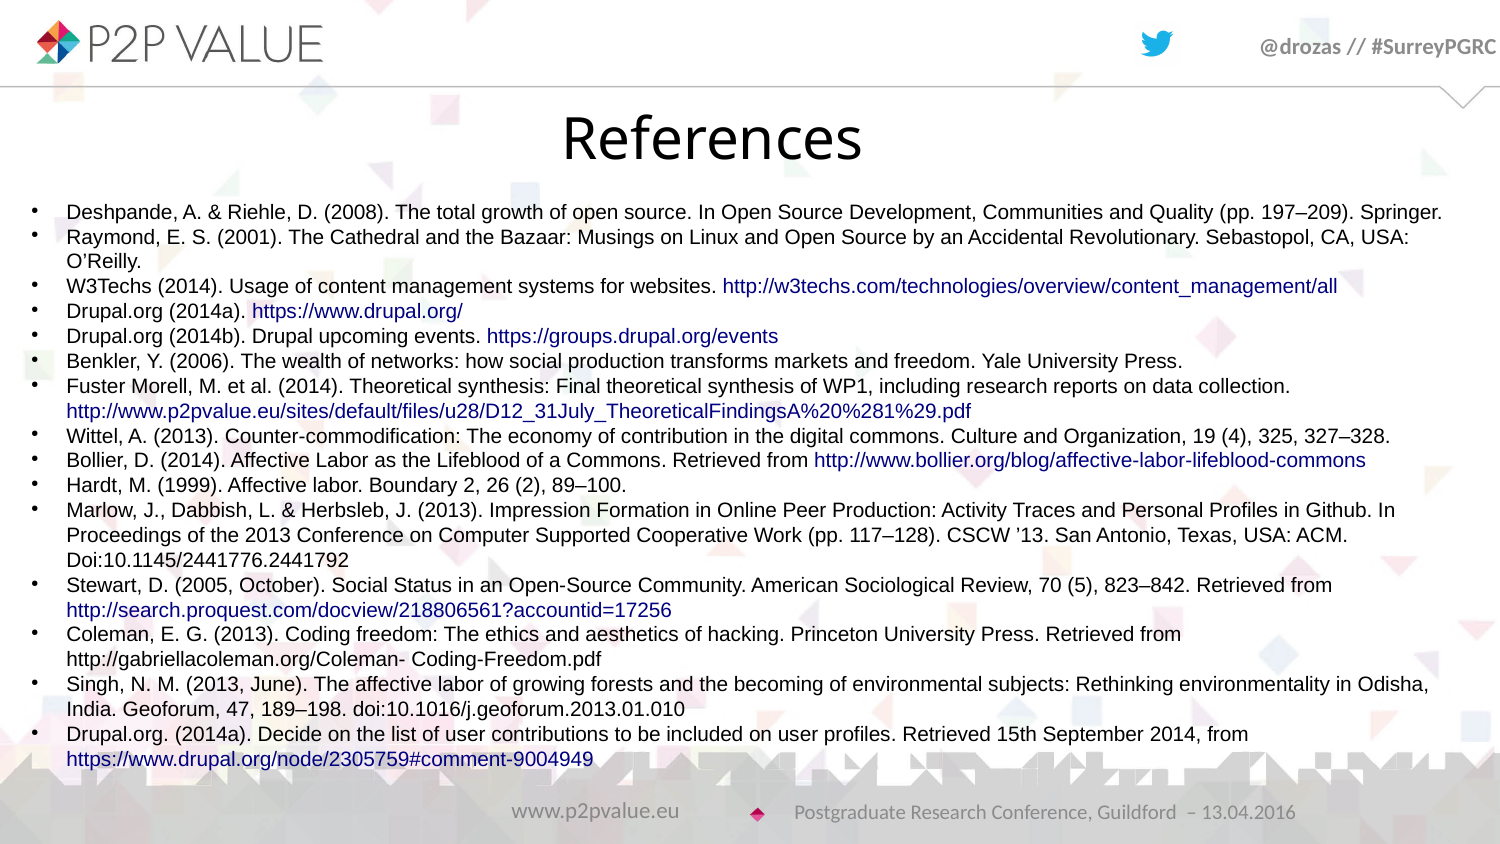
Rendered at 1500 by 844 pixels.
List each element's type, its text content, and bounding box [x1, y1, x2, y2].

subtitle Deshpande, A. & Riehle, D. (2008). The total growth of open source. In Open Source Development, Communities and Quality (pp. 197–209). Springer. Raymond, E. S. (2001). The Cathedral and the Bazaar: Musings on Linux and Open Source by an Accidental Revolutionary. Sebastopol, CA, USA: O’Reilly. W3Techs (2014). Usage of content management systems for websites. http://w3techs.com/technologies/overview/content_management/all Drupal.org (2014a). https://www.drupal.org/ Drupal.org (2014b). Drupal upcoming events. https://groups.drupal.org/events Benkler, Y. (2006). The wealth of networks: how social production transforms markets and freedom. Yale University Press. Fuster Morell, M. et al. (2014). Theoretical synthesis: Final theoretical synthesis of WP1, including research reports on data collection. http://www.p2pvalue.eu/sites/default/files/u28/D12_31July_TheoreticalFindingsA%20%281%29.pdf Wittel, A. (2013). Counter-commodification: The economy of contribution in the digital commons. Culture and Organization, 19 (4), 325, 327–328. Bollier, D. (2014). Affective Labor as the Lifeblood of a Commons. Retrieved from http://www.bollier.org/blog/affective-labor-lifeblood-commons Hardt, M. (1999). Affective labor. Boundary 2, 26 (2), 89–100. Marlow, J., Dabbish, L. & Herbsleb, J. (2013). Impression Formation in Online Peer Production: Activity Traces and Personal Profiles in Github. In Proceedings of the 2013 Conference on Computer Supported Cooperative Work (pp. 117–128). CSCW ’13. San Antonio, Texas, USA: ACM. Doi:10.1145/2441776.2441792 Stewart, D. (2005, October). Social Status in an Open-Source Community. American Sociological Review, 70 (5), 823–842. Retrieved from http://search.proquest.com/docview/218806561?accountid=17256 Coleman, E. G. (2013). Coding freedom: The ethics and aesthetics of hacking. Princeton University Press. Retrieved from http://gabriellacoleman.org/Coleman- Coding-Freedom.pdf Singh, N. M. (2013, June). The affective labor of growing forests and the becoming of environmental subjects: Rethinking environmentality in Odisha, India. Geoforum, 47, 189–198. doi:10.1016/j.geoforum.2013.01.010 Drupal.org. (2014a). Decide on the list of user contributions to be included on user profiles. Retrieved 15th September 2014, from https://www.drupal.org/node/2305759#comment-9004949 [17, 191, 1499, 796]
text_box @drozas // #SurreyPGRC [1155, 15, 1500, 76]
text_box www.p2pvalue.eu [505, 789, 724, 829]
title References [60, 92, 1366, 181]
picture [0, 0, 1500, 844]
text_box Postgraduate Research Conference, Guildford – 13.04.2016 [780, 788, 1474, 834]
